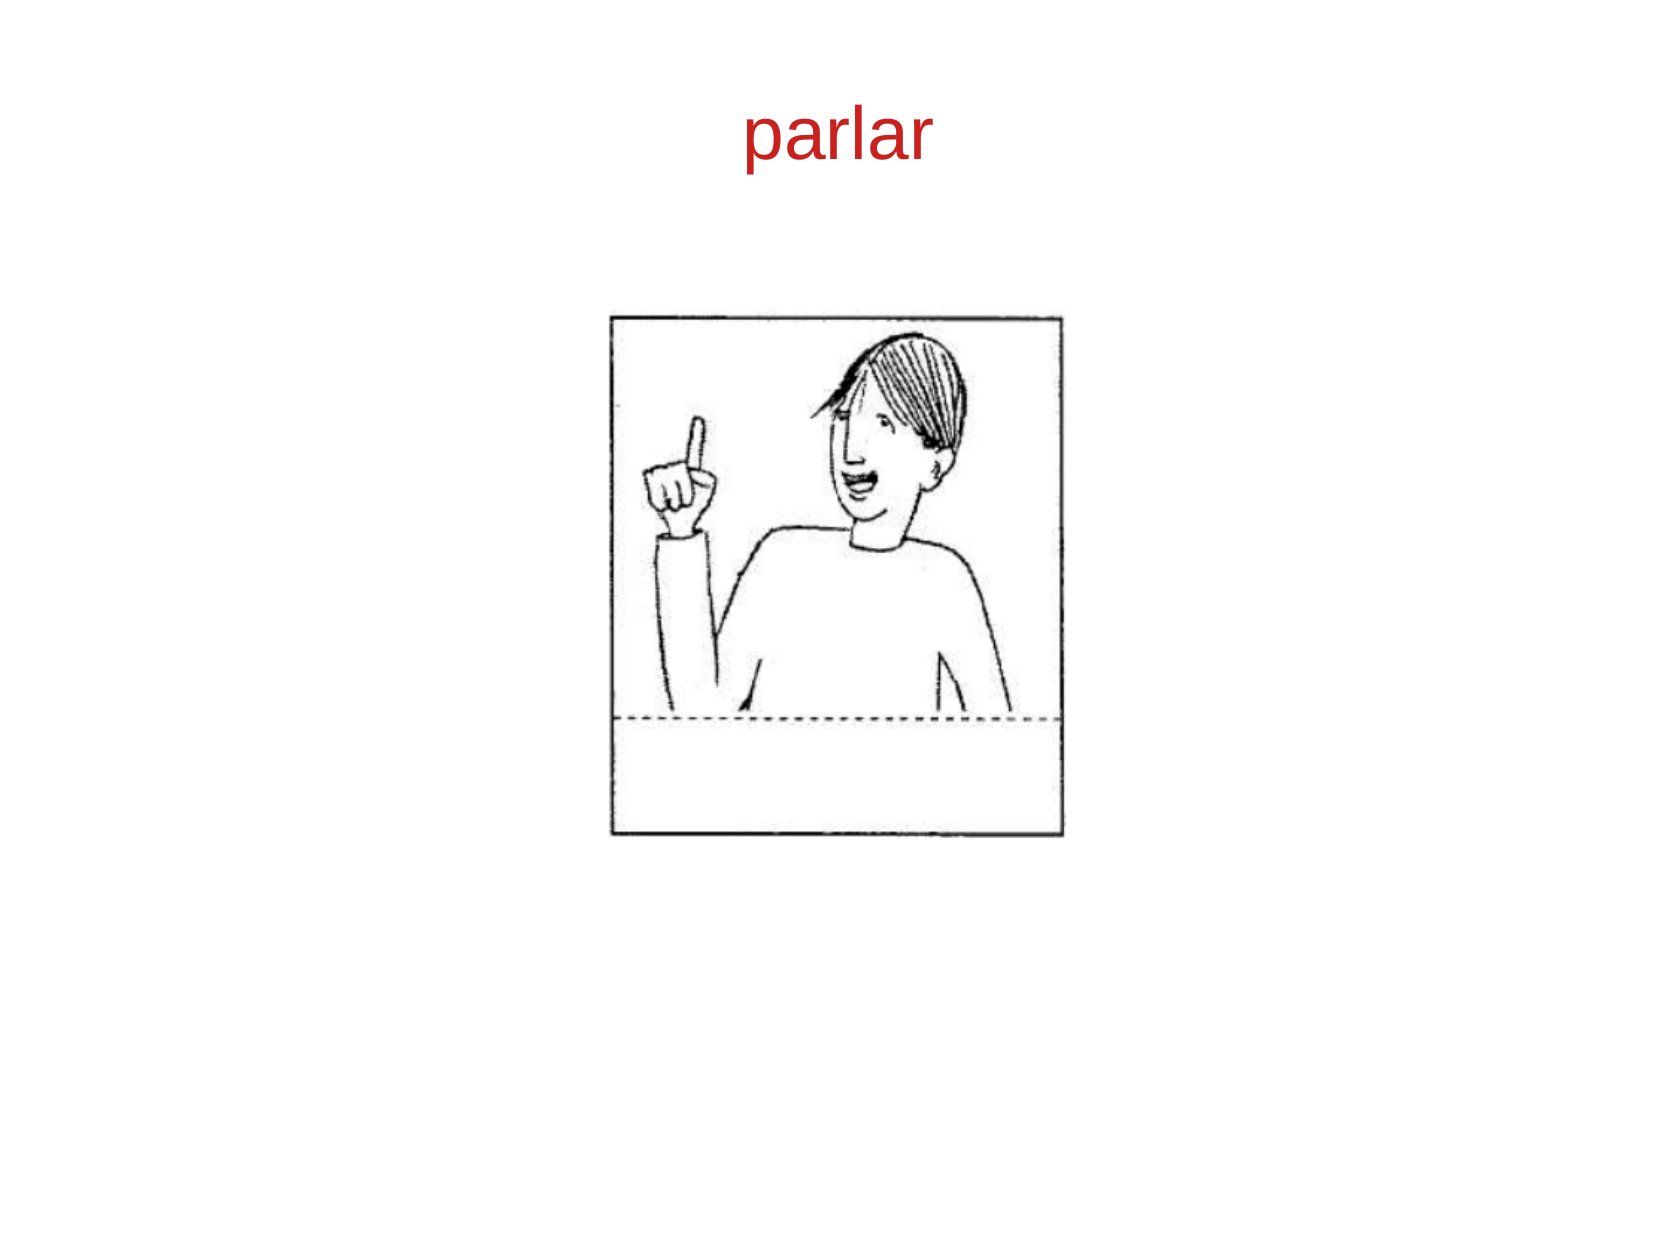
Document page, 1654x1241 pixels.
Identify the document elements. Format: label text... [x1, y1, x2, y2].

picture [581, 291, 1094, 873]
text_box parlar [389, 58, 1288, 201]
